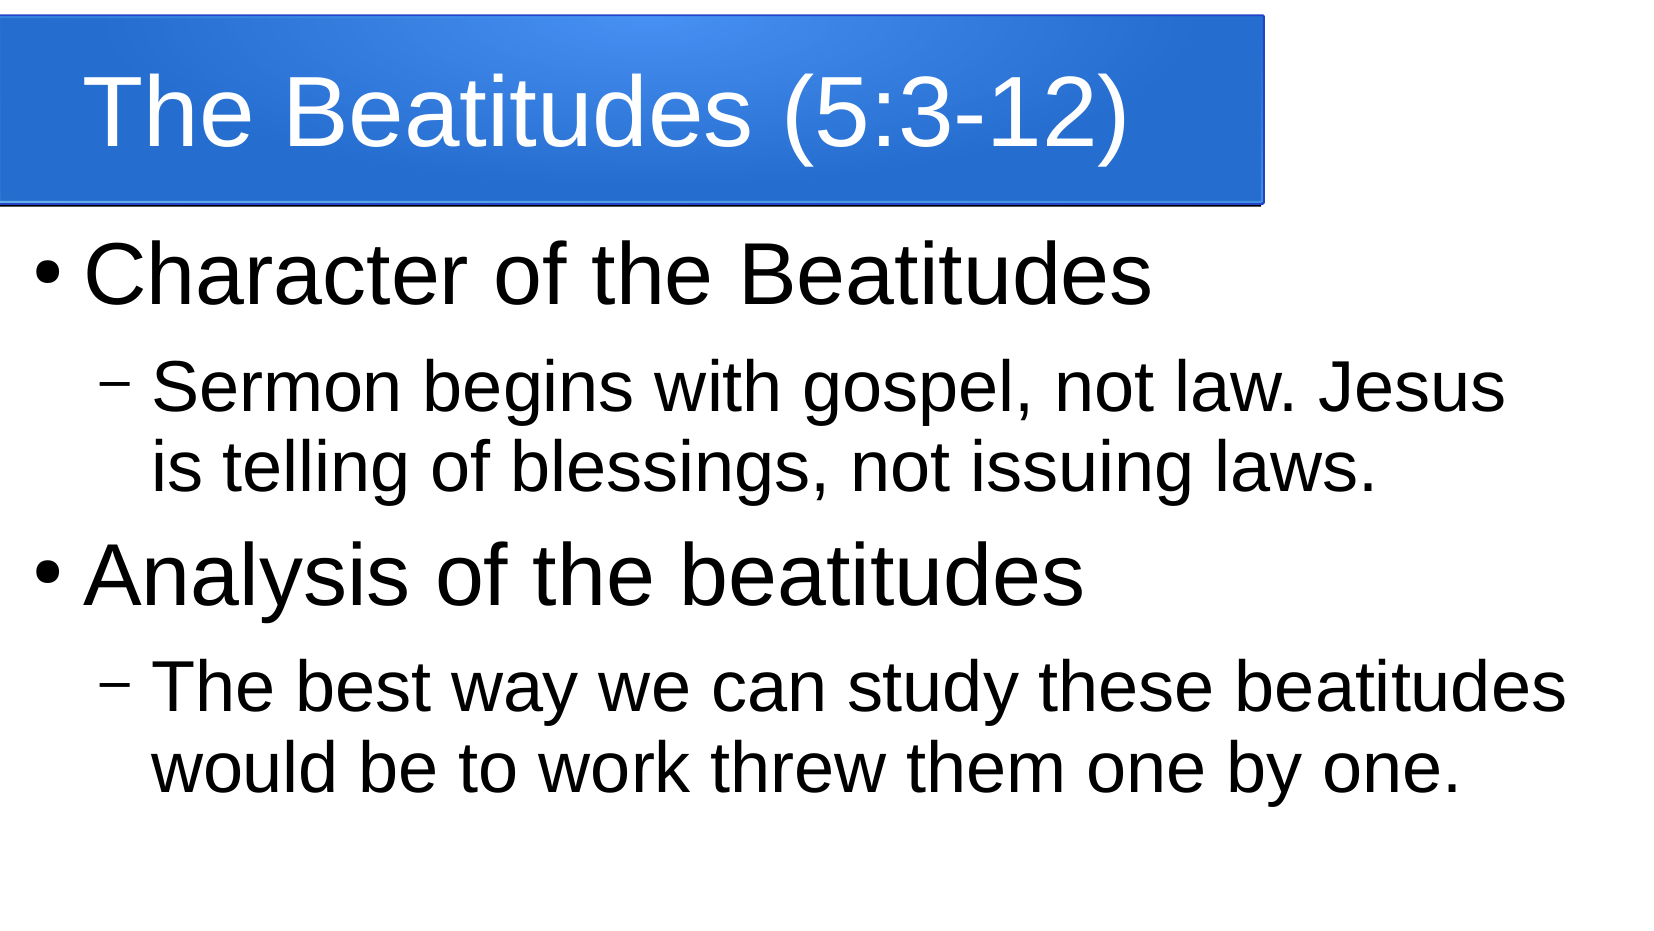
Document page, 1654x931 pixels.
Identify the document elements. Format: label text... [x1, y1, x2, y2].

title The Beatitudes (5:3-12) [82, 35, 1235, 189]
list Character of the Beatitudes Sermon begins with gospel, not law. Jesus is telling of blessings, not issuing laws. Analysis of the beatitudes The best way we can study these beatitudes would be to work threw them one by one. [15, 224, 1571, 901]
